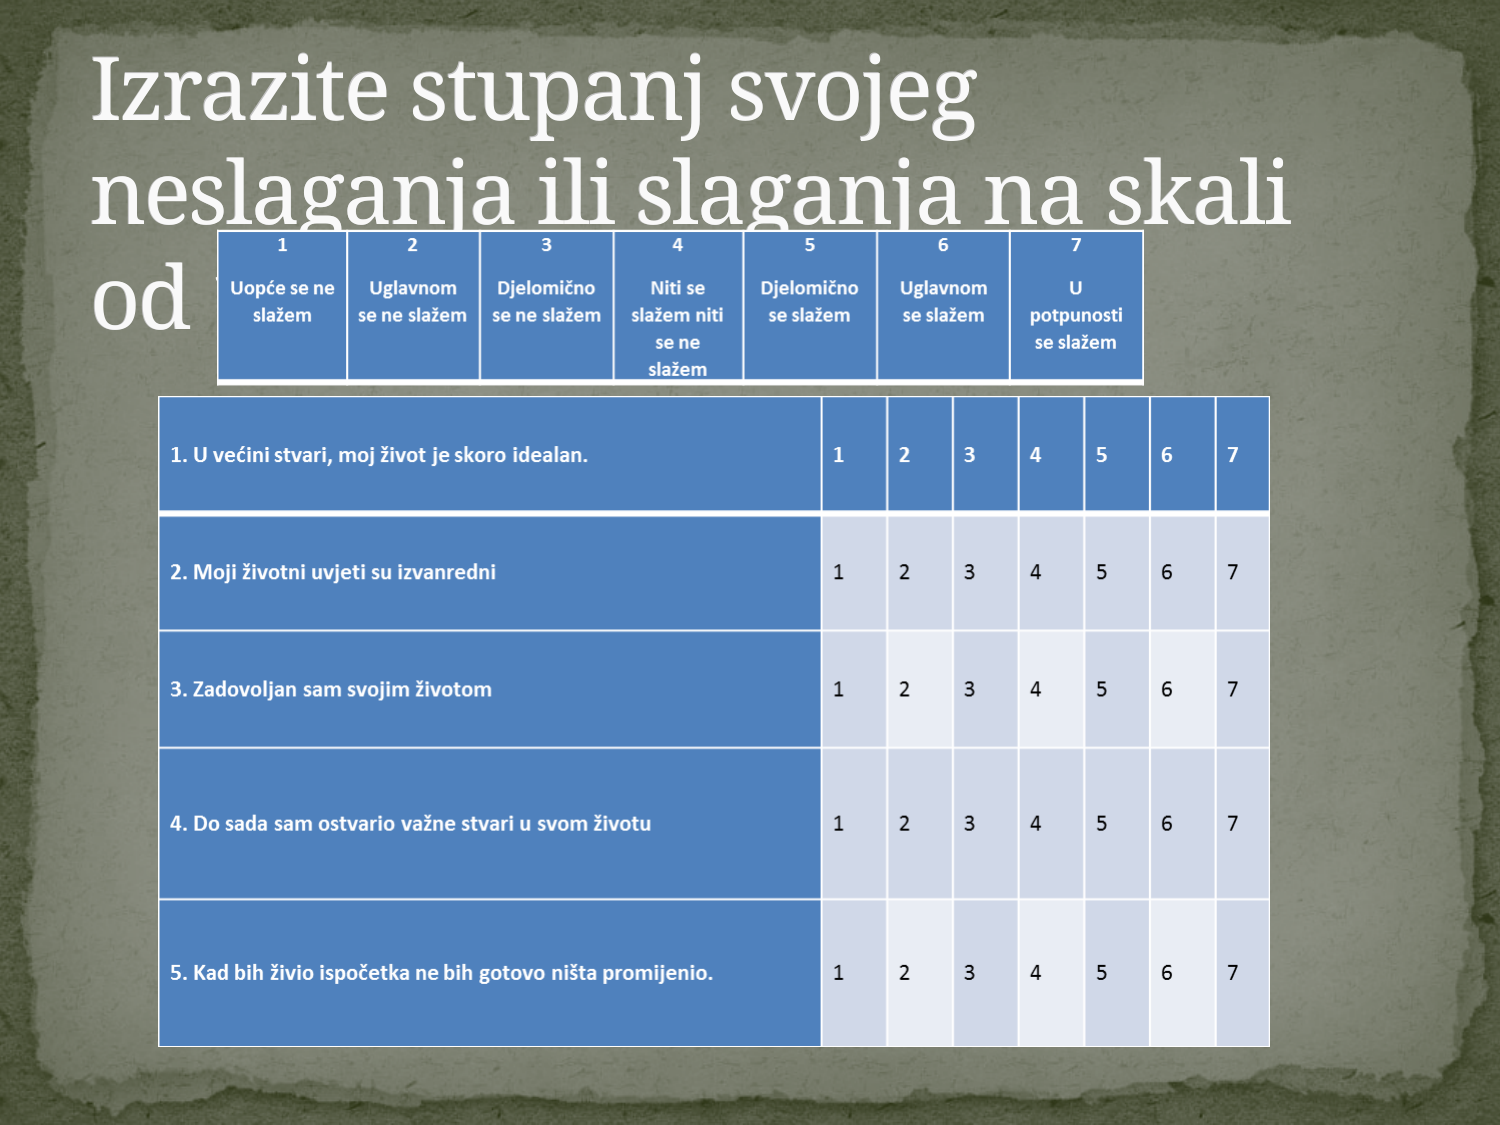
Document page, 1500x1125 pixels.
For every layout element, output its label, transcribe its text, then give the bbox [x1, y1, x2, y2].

title Izrazite stupanj svojeg neslaganja ili slaganja na skali od 1 do 7. [75, 24, 1426, 225]
picture [217, 226, 1144, 395]
picture [158, 397, 1270, 1048]
